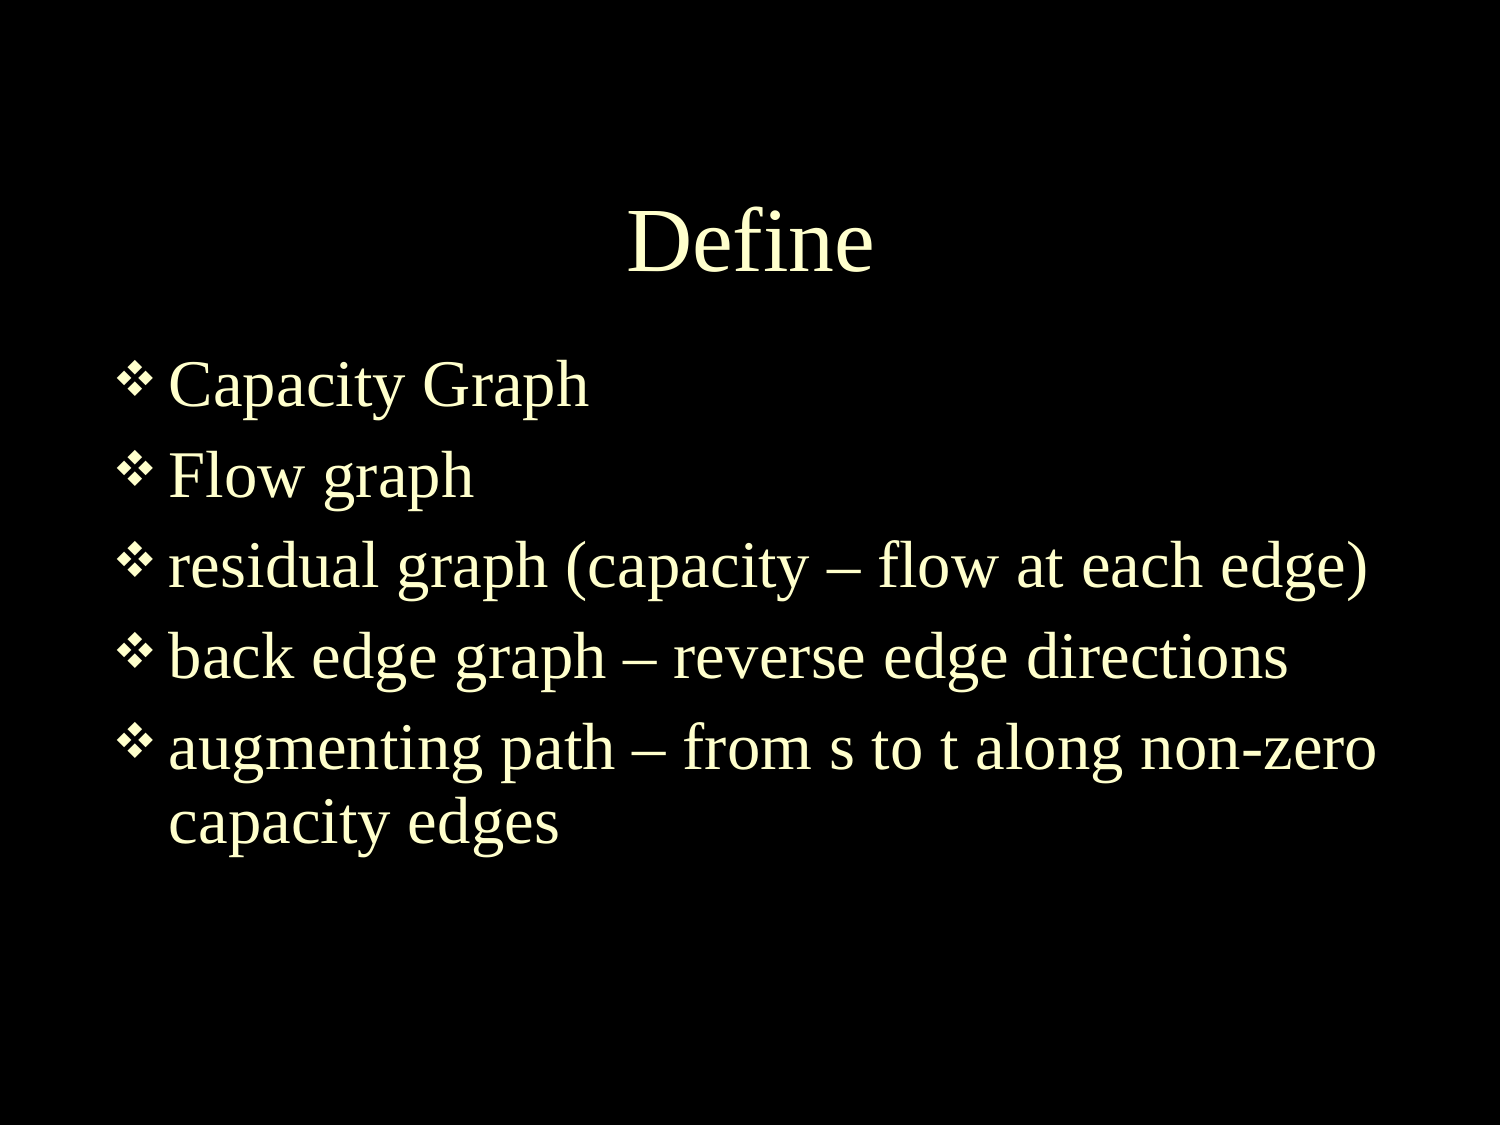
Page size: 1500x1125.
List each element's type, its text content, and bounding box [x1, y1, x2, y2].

list Capacity Graph Flow graph residual graph (capacity – flow at each edge) back edge graph – reverse edge directions augmenting path – from s to t along non-zero capacity edges [112, 347, 1482, 1011]
title Define [22, 145, 1480, 336]
